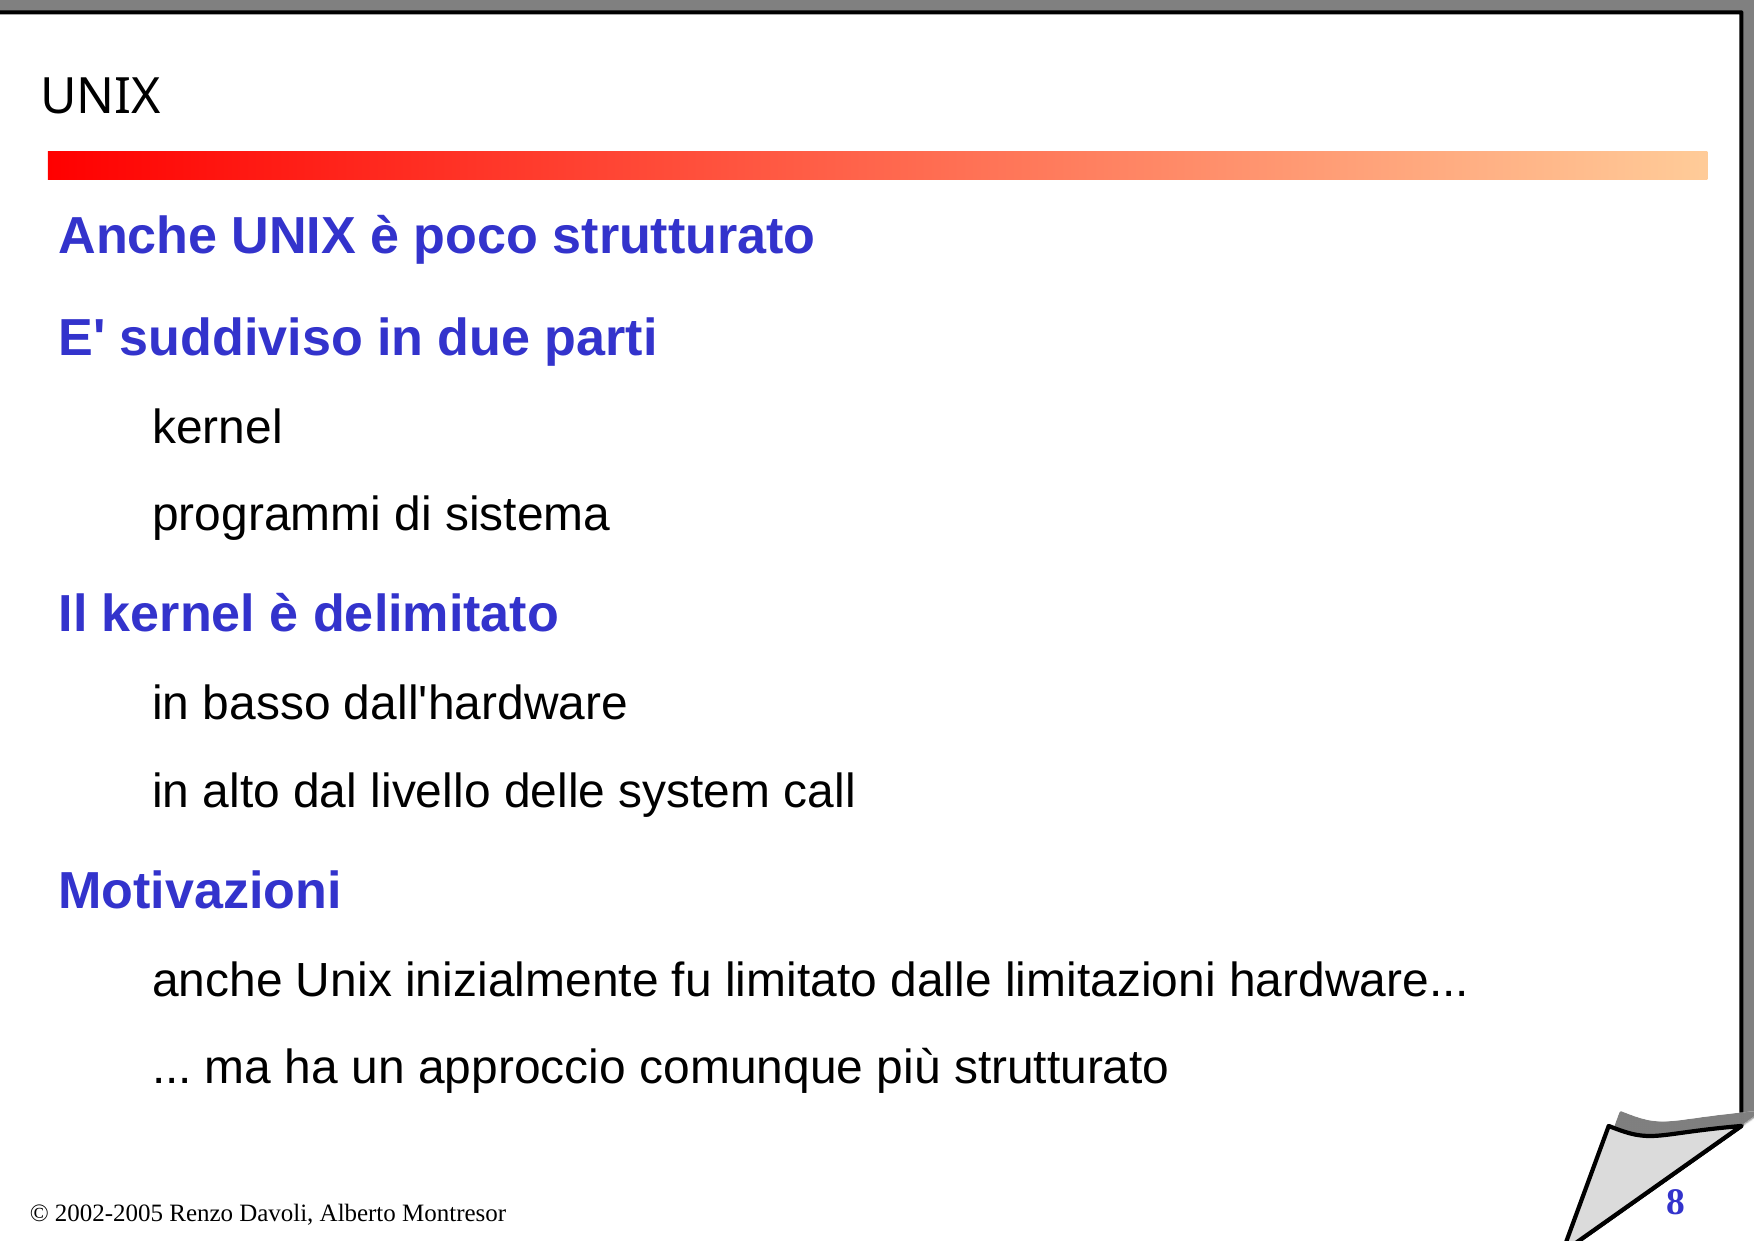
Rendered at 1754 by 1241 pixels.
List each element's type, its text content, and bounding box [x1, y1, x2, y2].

list Anche UNIX è poco strutturato E' suddiviso in due parti kernel programmi di sistema Il kernel è delimitato in basso dall'hardware in alto dal livello delle system call Motivazioni anche Unix inizialmente fu limitato dalle limitazioni hardware... ... ma ha un approccio comunque più strutturato [58, 206, 1696, 1185]
title UNIX [40, 49, 1714, 144]
